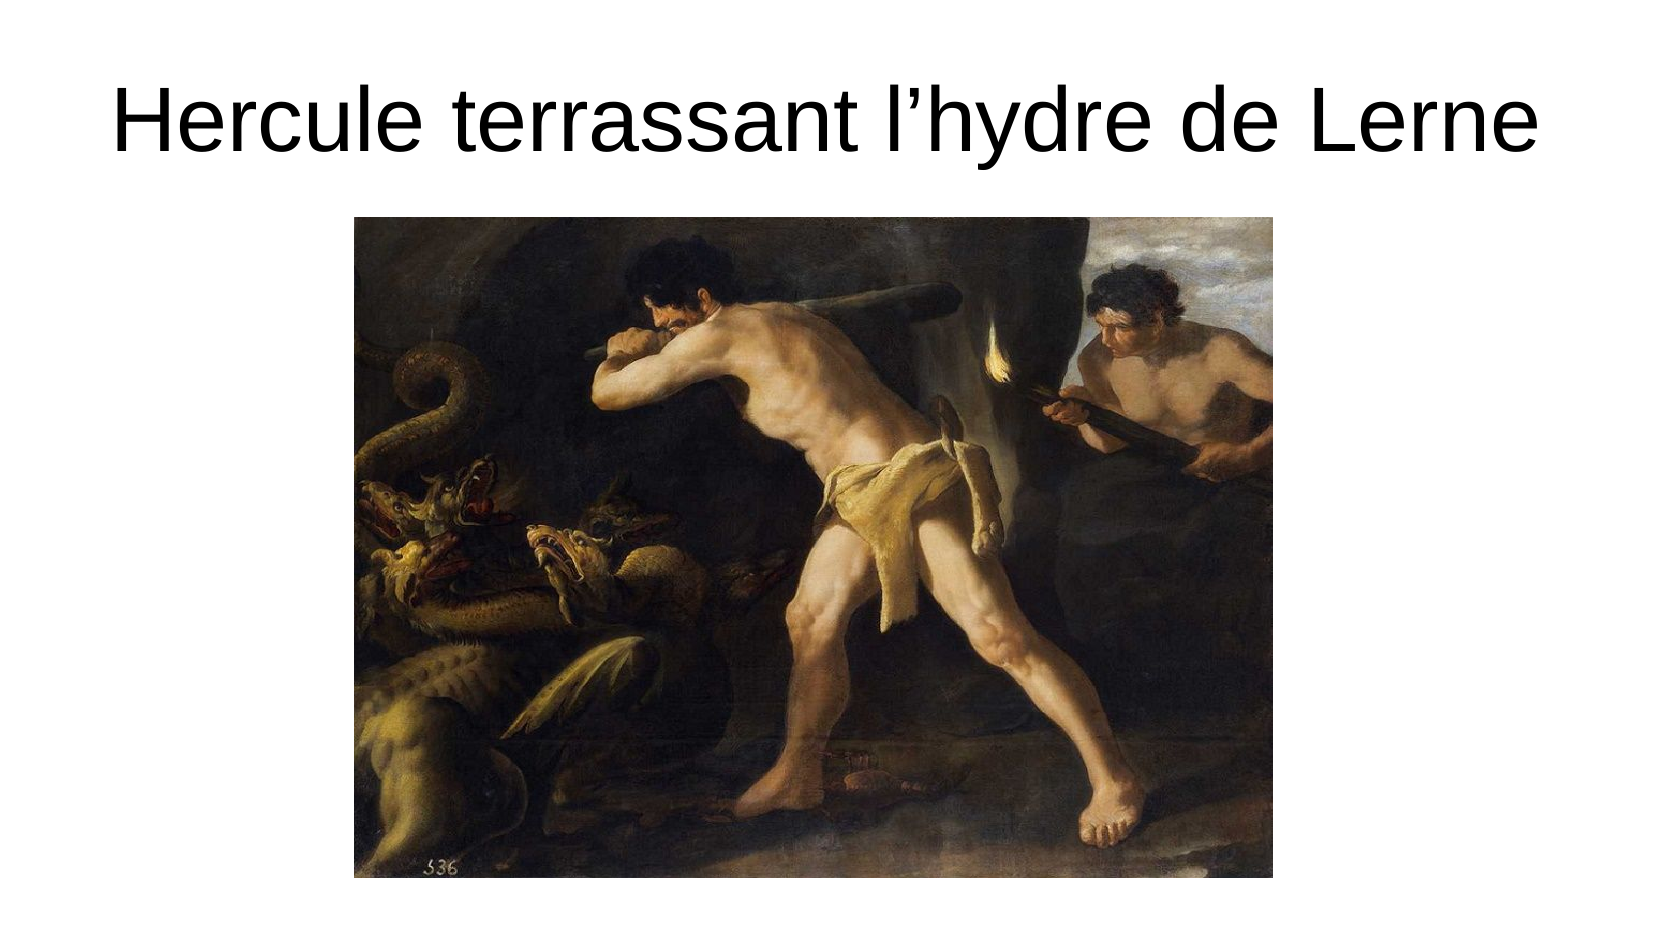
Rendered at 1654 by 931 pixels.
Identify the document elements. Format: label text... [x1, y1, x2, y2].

title Hercule terrassant l’hydre de Lerne [82, 12, 1571, 218]
picture [354, 217, 1273, 878]
